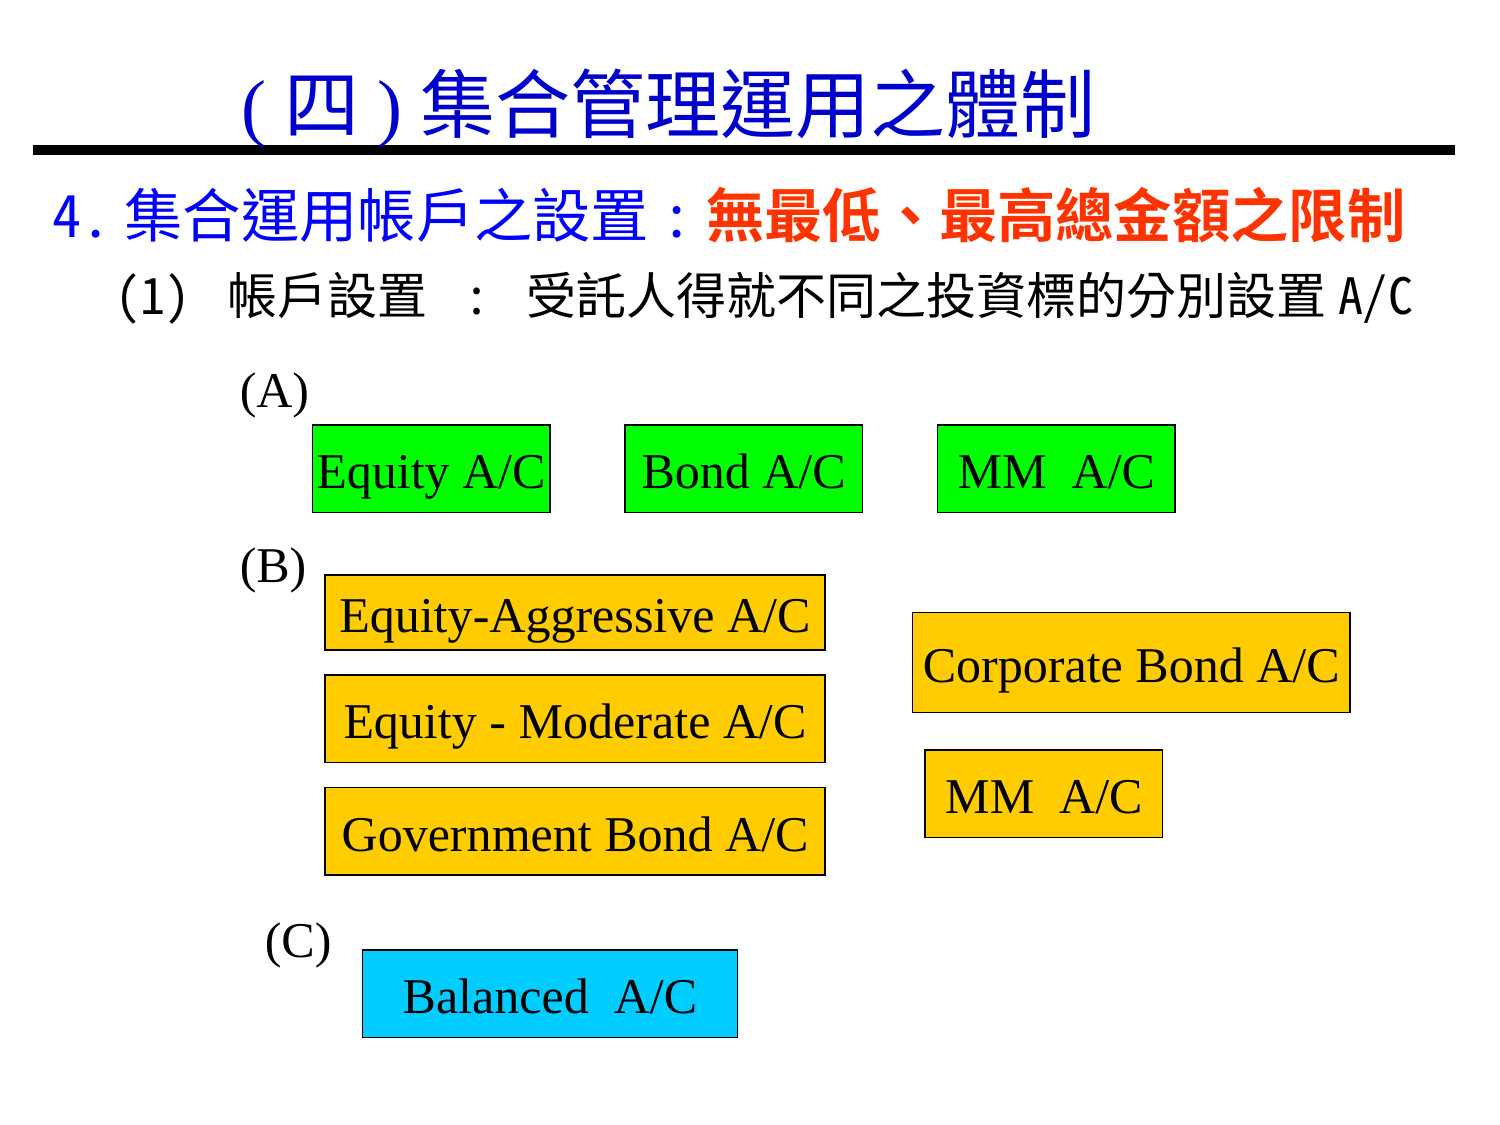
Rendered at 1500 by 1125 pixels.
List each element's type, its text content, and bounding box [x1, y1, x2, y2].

text_box Corporate Bond A/C [912, 612, 1351, 713]
text_box 4.集合運用帳戶之設置:無最低、最高總金額之限制 (1) 帳戶設置 : 受託人得就不同之投資標的分別設置A/C [37, 187, 1438, 332]
text_box Government Bond A/C [324, 787, 825, 876]
text_box Equity - Moderate A/C [324, 675, 825, 763]
text_box MM A/C [924, 750, 1163, 838]
text_box (A) [224, 349, 625, 426]
text_box Bond A/C [624, 424, 863, 513]
text_box (四)集合管理運用之體制 [75, 49, 1263, 156]
text_box MM A/C [937, 424, 1176, 513]
text_box Equity A/C [312, 424, 550, 513]
text_box (B) [224, 524, 625, 601]
text_box Balanced A/C [362, 949, 738, 1038]
text_box (C) [249, 899, 651, 976]
text_box Equity-Aggressive A/C [324, 575, 825, 651]
